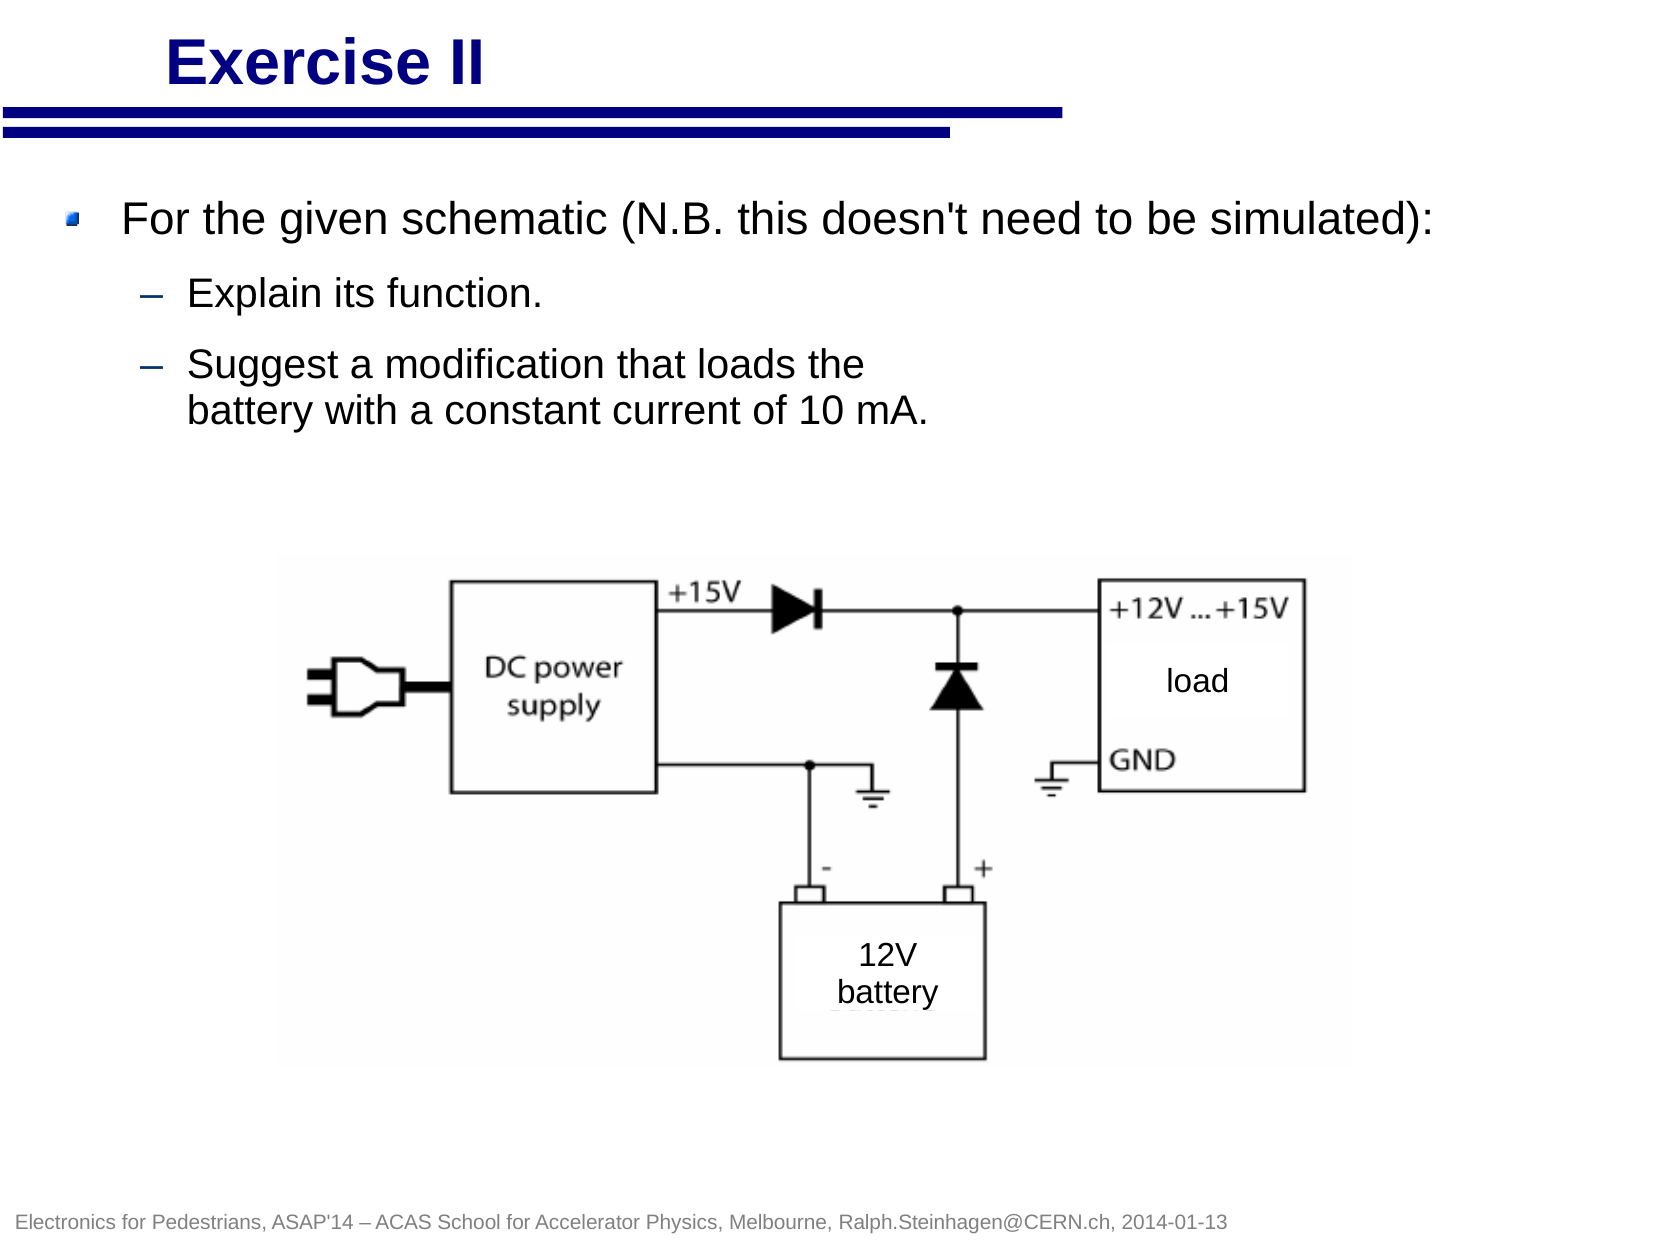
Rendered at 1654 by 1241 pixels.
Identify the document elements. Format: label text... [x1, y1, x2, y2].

picture [277, 554, 1352, 1093]
list For the given schematic (N.B. this doesn't need to be simulated): Explain its function. Suggest a modification that loads the battery with a constant current of 10 mA. [65, 192, 1628, 1205]
text_box 12V battery [796, 936, 980, 1011]
text_box load [1106, 643, 1290, 719]
title Exercise II [165, 0, 1323, 124]
